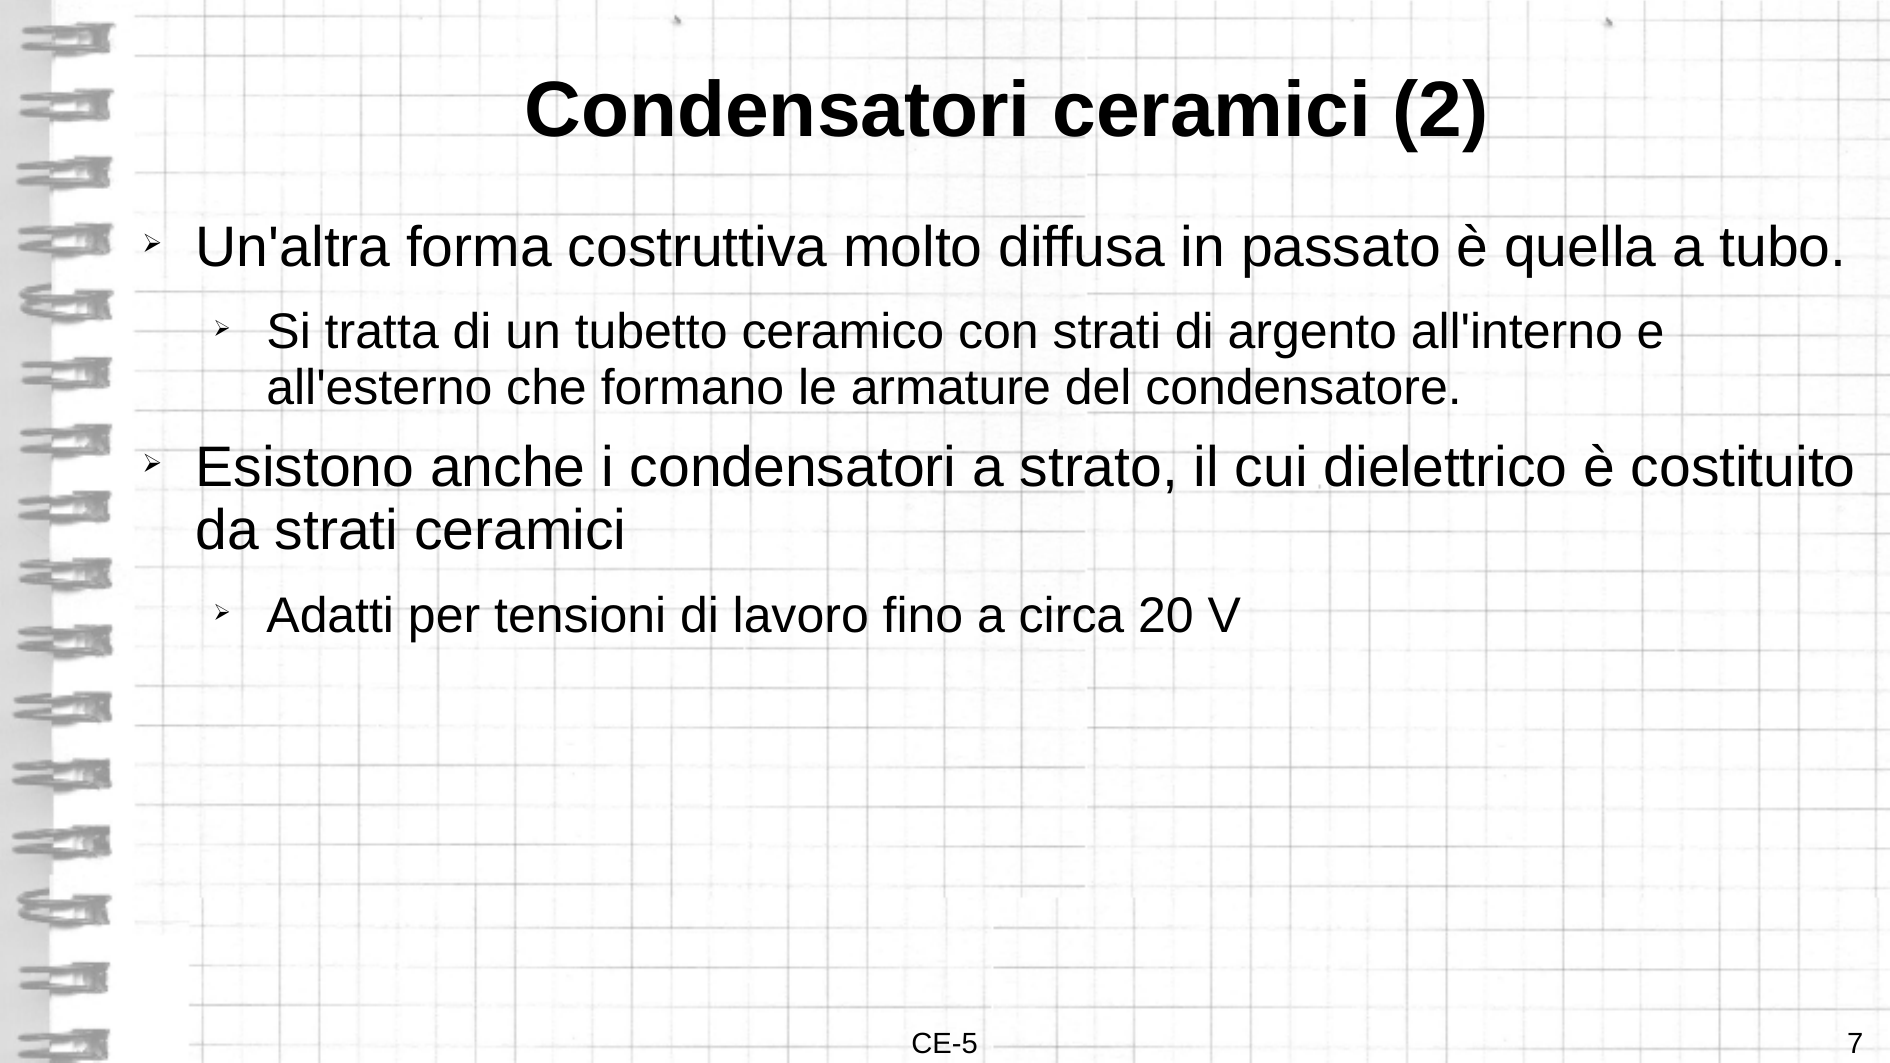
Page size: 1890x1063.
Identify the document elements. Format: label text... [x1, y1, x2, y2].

title Condensatori ceramici (2) [124, 20, 1890, 198]
picture [0, 0, 1890, 1063]
list Un'altra forma costruttiva molto diffusa in passato è quella a tubo. Si tratta di un tubetto ceramico con strati di argento all'interno e all'esterno che formano le armature del condensatore. Esistono anche i condensatori a strato, il cui dielettrico è costituito da strati ceramici Adatti per tensioni di lavoro fino a circa 20 V [124, 214, 1890, 832]
